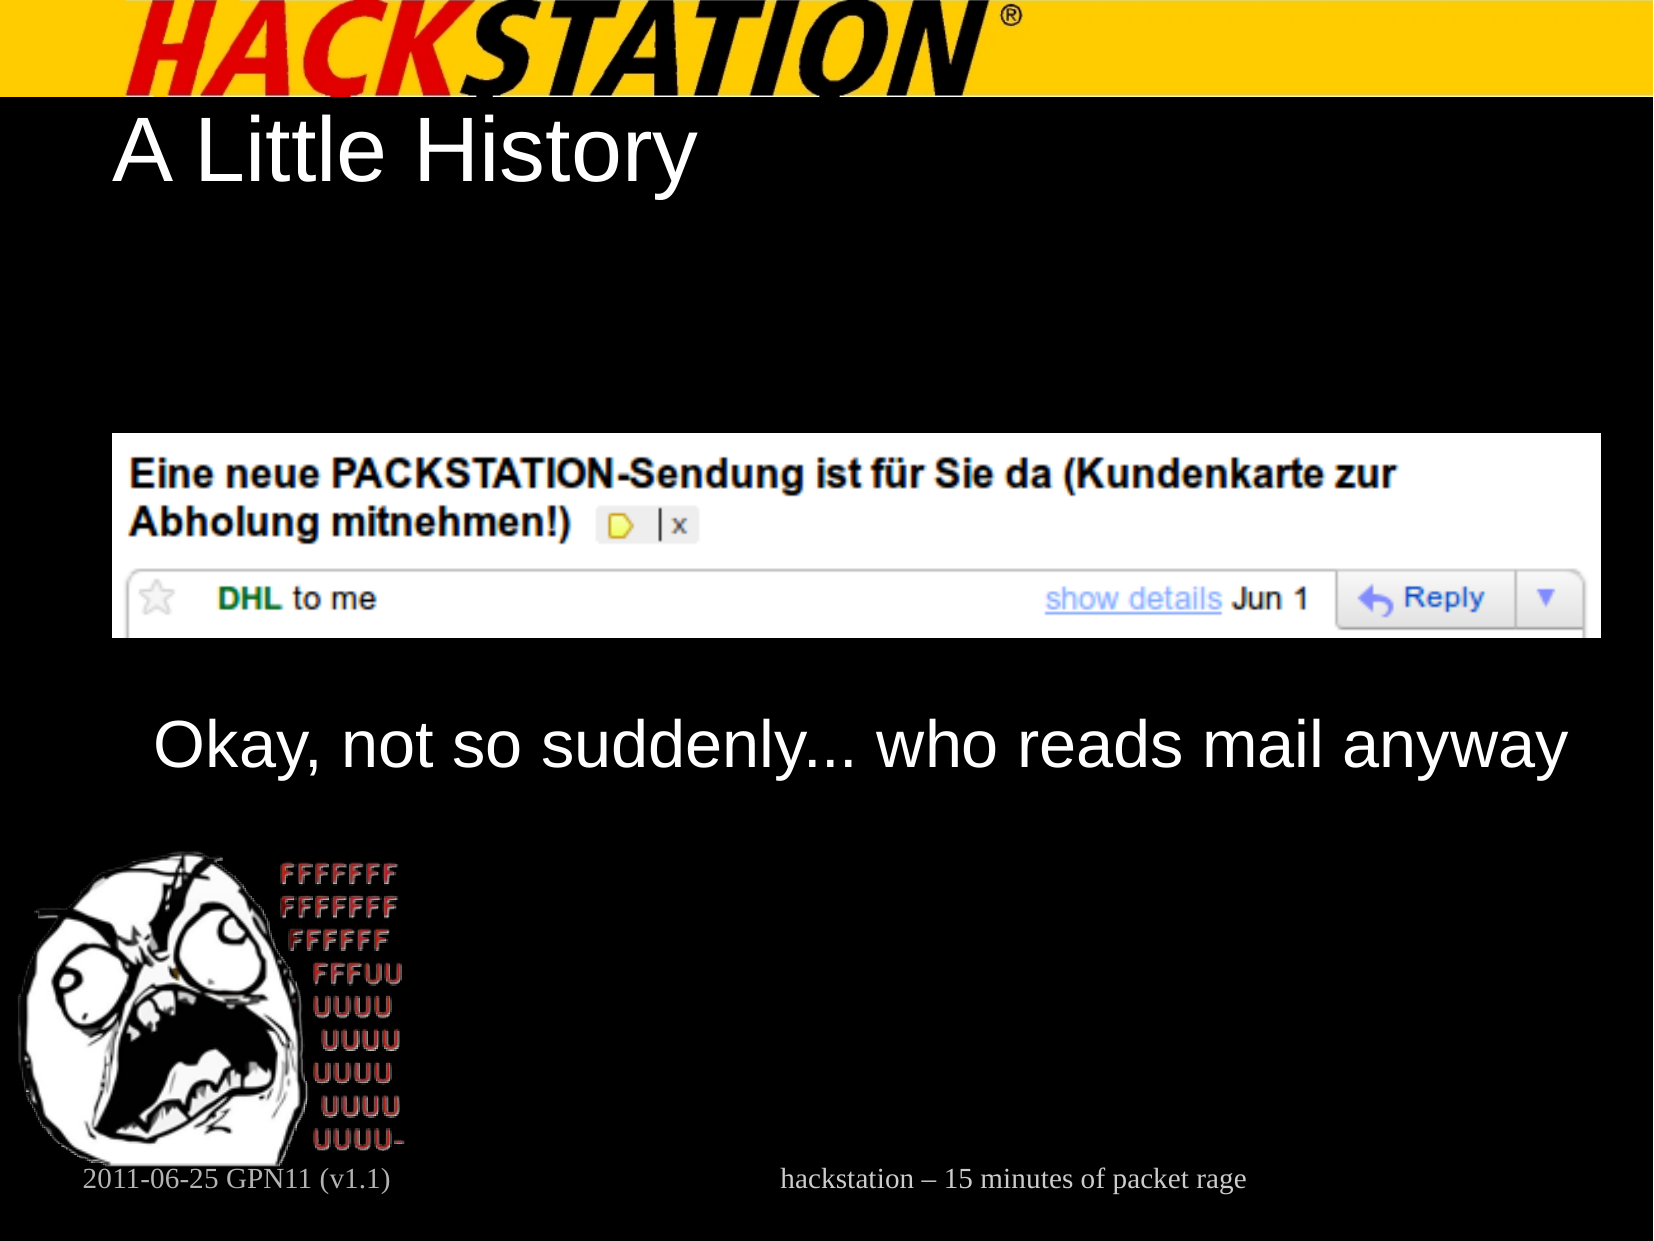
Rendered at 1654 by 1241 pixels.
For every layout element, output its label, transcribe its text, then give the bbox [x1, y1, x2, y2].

picture [0, 0, 1653, 97]
picture [112, 433, 1601, 638]
picture [0, 808, 441, 1205]
list Okay, not so suddenly... who reads mail anyway [82, 290, 1571, 1163]
title A Little History [112, 75, 1571, 226]
